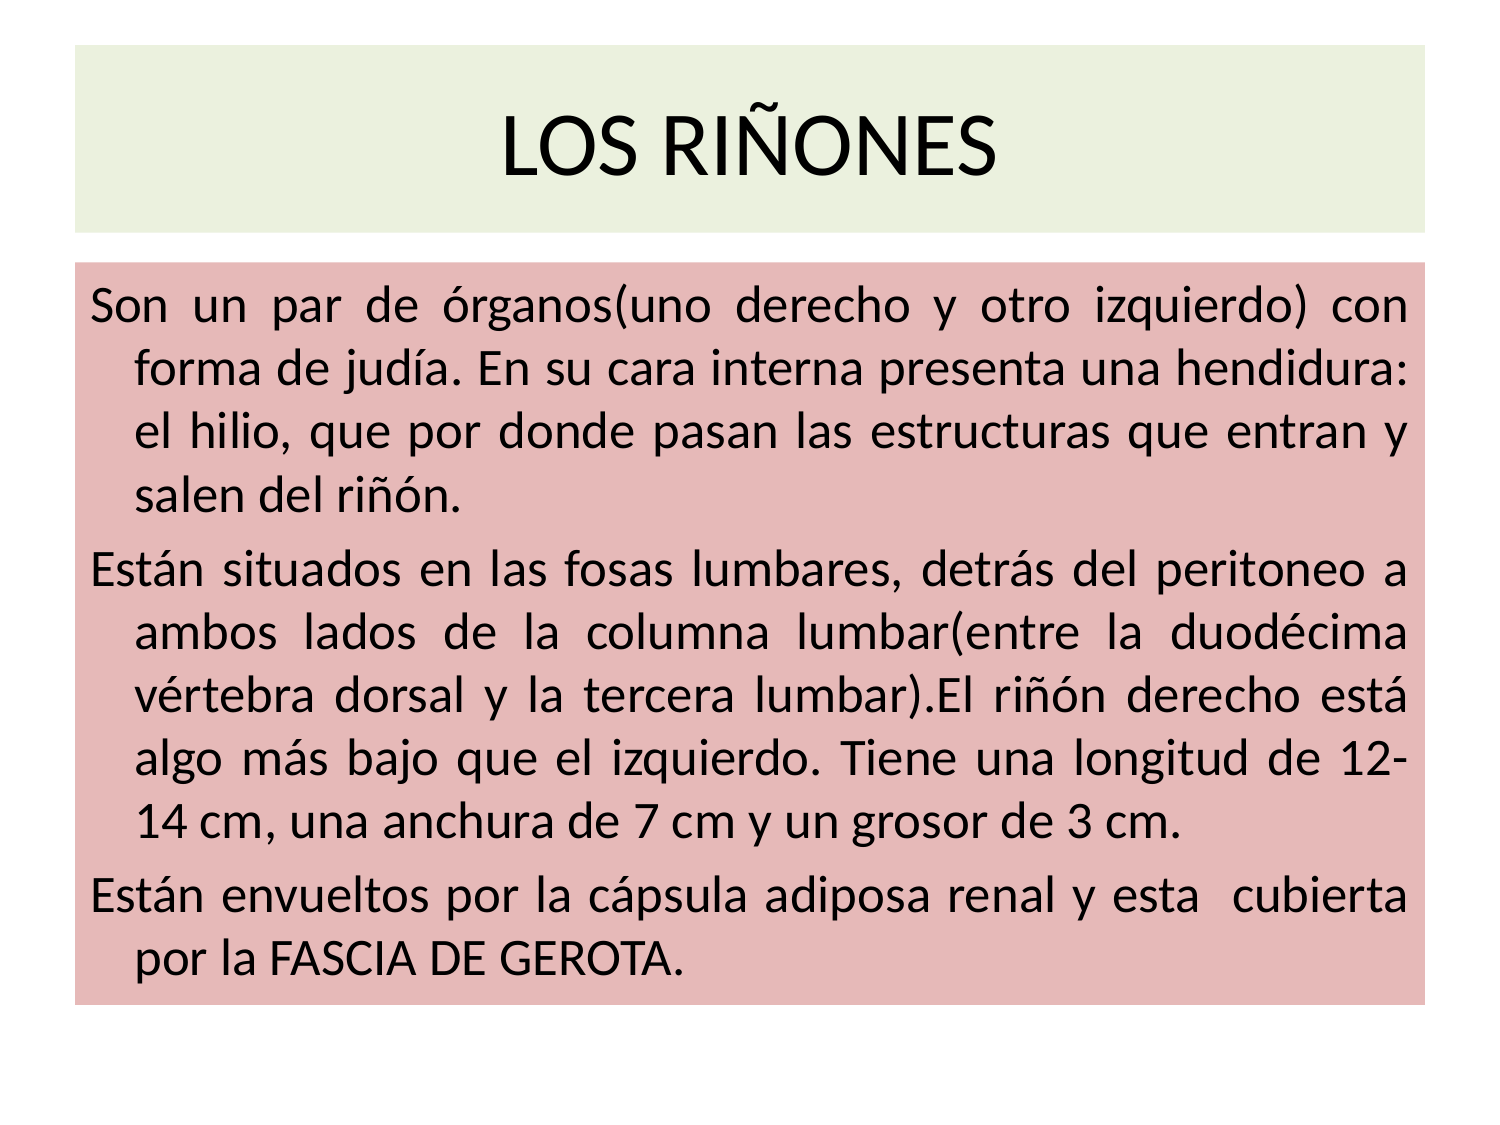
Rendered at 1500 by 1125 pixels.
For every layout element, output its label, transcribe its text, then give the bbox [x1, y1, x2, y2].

list Son un par de órganos(uno derecho y otro izquierdo) con forma de judía. En su cara interna presenta una hendidura: el hilio, que por donde pasan las estructuras que entran y salen del riñón. Están situados en las fosas lumbares, detrás del peritoneo a ambos lados de la columna lumbar(entre la duodécima vértebra dorsal y la tercera lumbar).El riñón derecho está algo más bajo que el izquierdo. Tiene una longitud de 12-14 cm, una anchura de 7 cm y un grosor de 3 cm. Están envueltos por la cápsula adiposa renal y esta cubierta por la FASCIA DE GEROTA. [75, 262, 1425, 1005]
title LOS RIÑONES [75, 45, 1425, 233]
